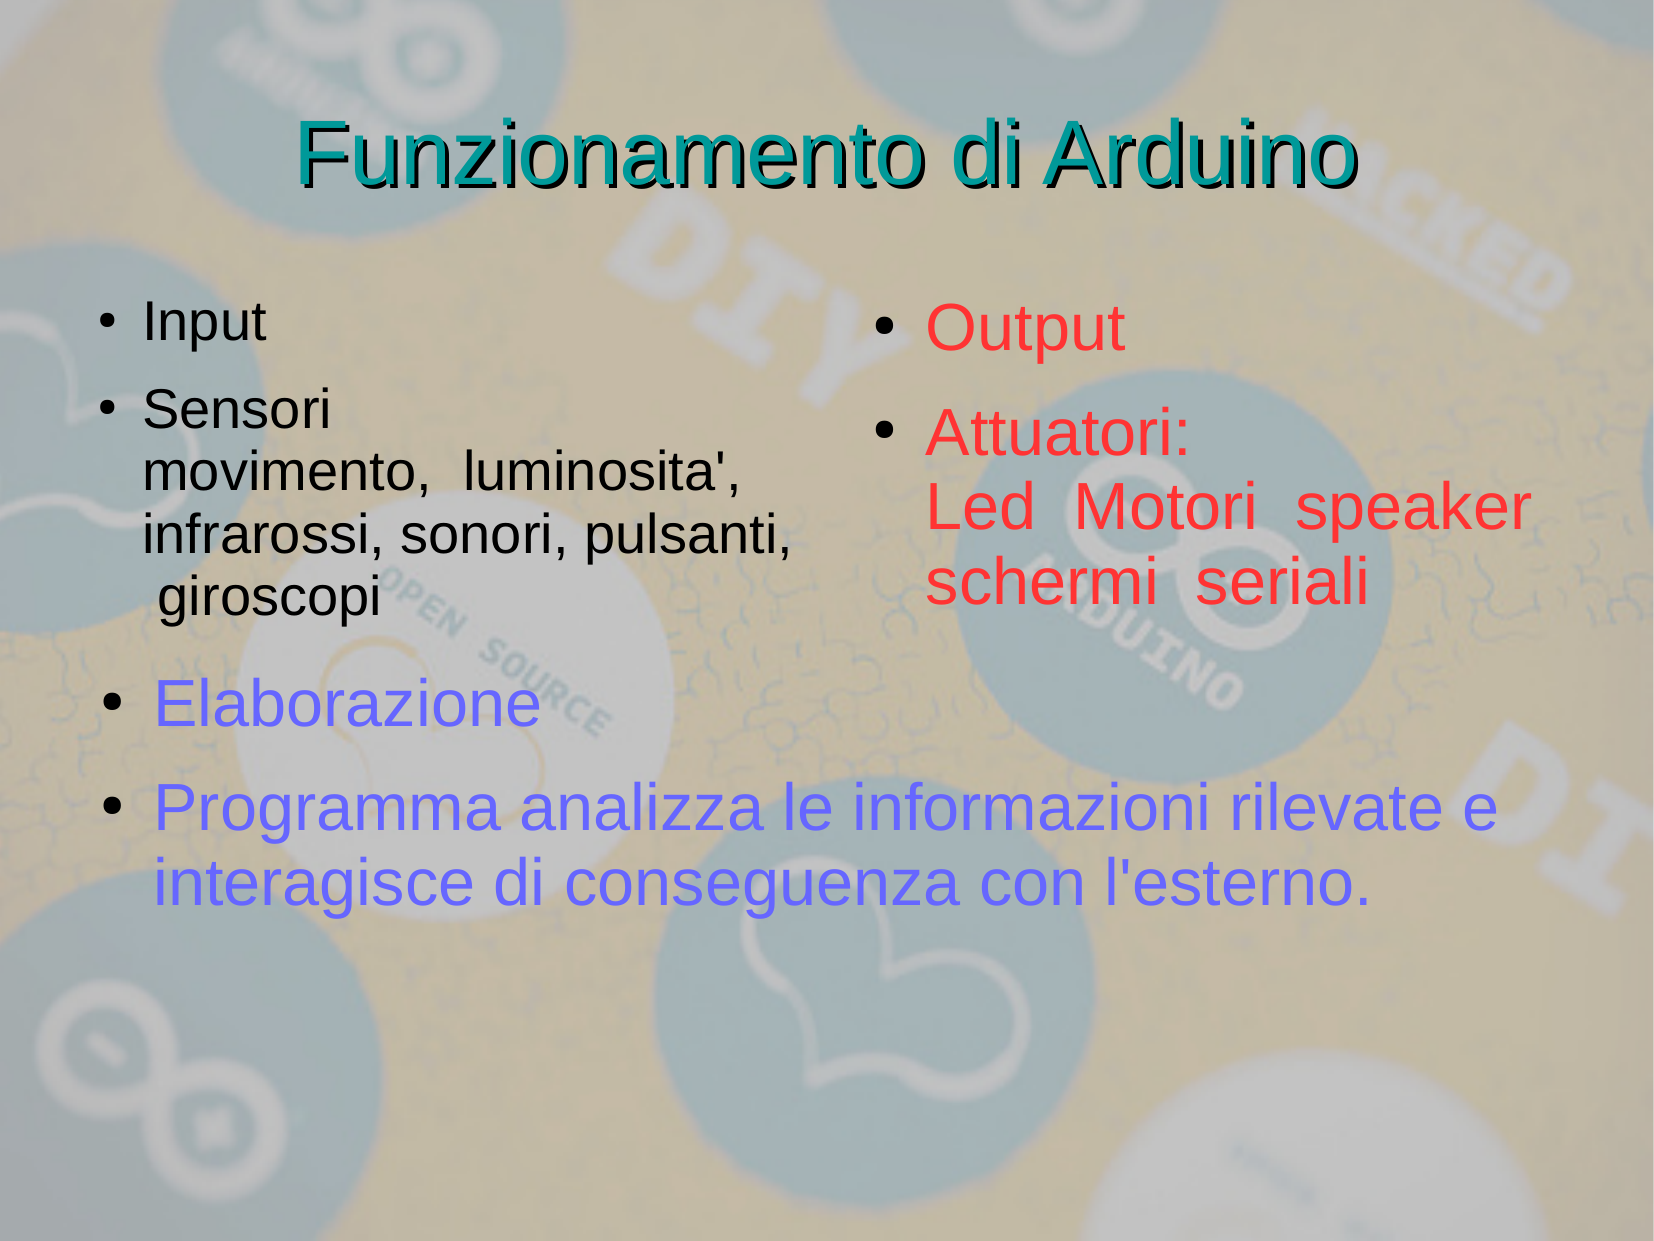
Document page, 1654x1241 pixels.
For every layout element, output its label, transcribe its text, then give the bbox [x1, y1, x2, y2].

list Output Attuatori: Led Motori speaker schermi seriali [855, 290, 1582, 634]
title Funzionamento di Arduino [82, 49, 1571, 257]
list Elaborazione Programma analizza le informazioni rilevate e interagisce di conseguenza con l'esterno. [82, 665, 1571, 1009]
list Input Sensori movimento, luminosita', infrarossi, sonori, pulsanti, giroscopi [82, 290, 809, 634]
picture [0, 0, 1654, 1241]
